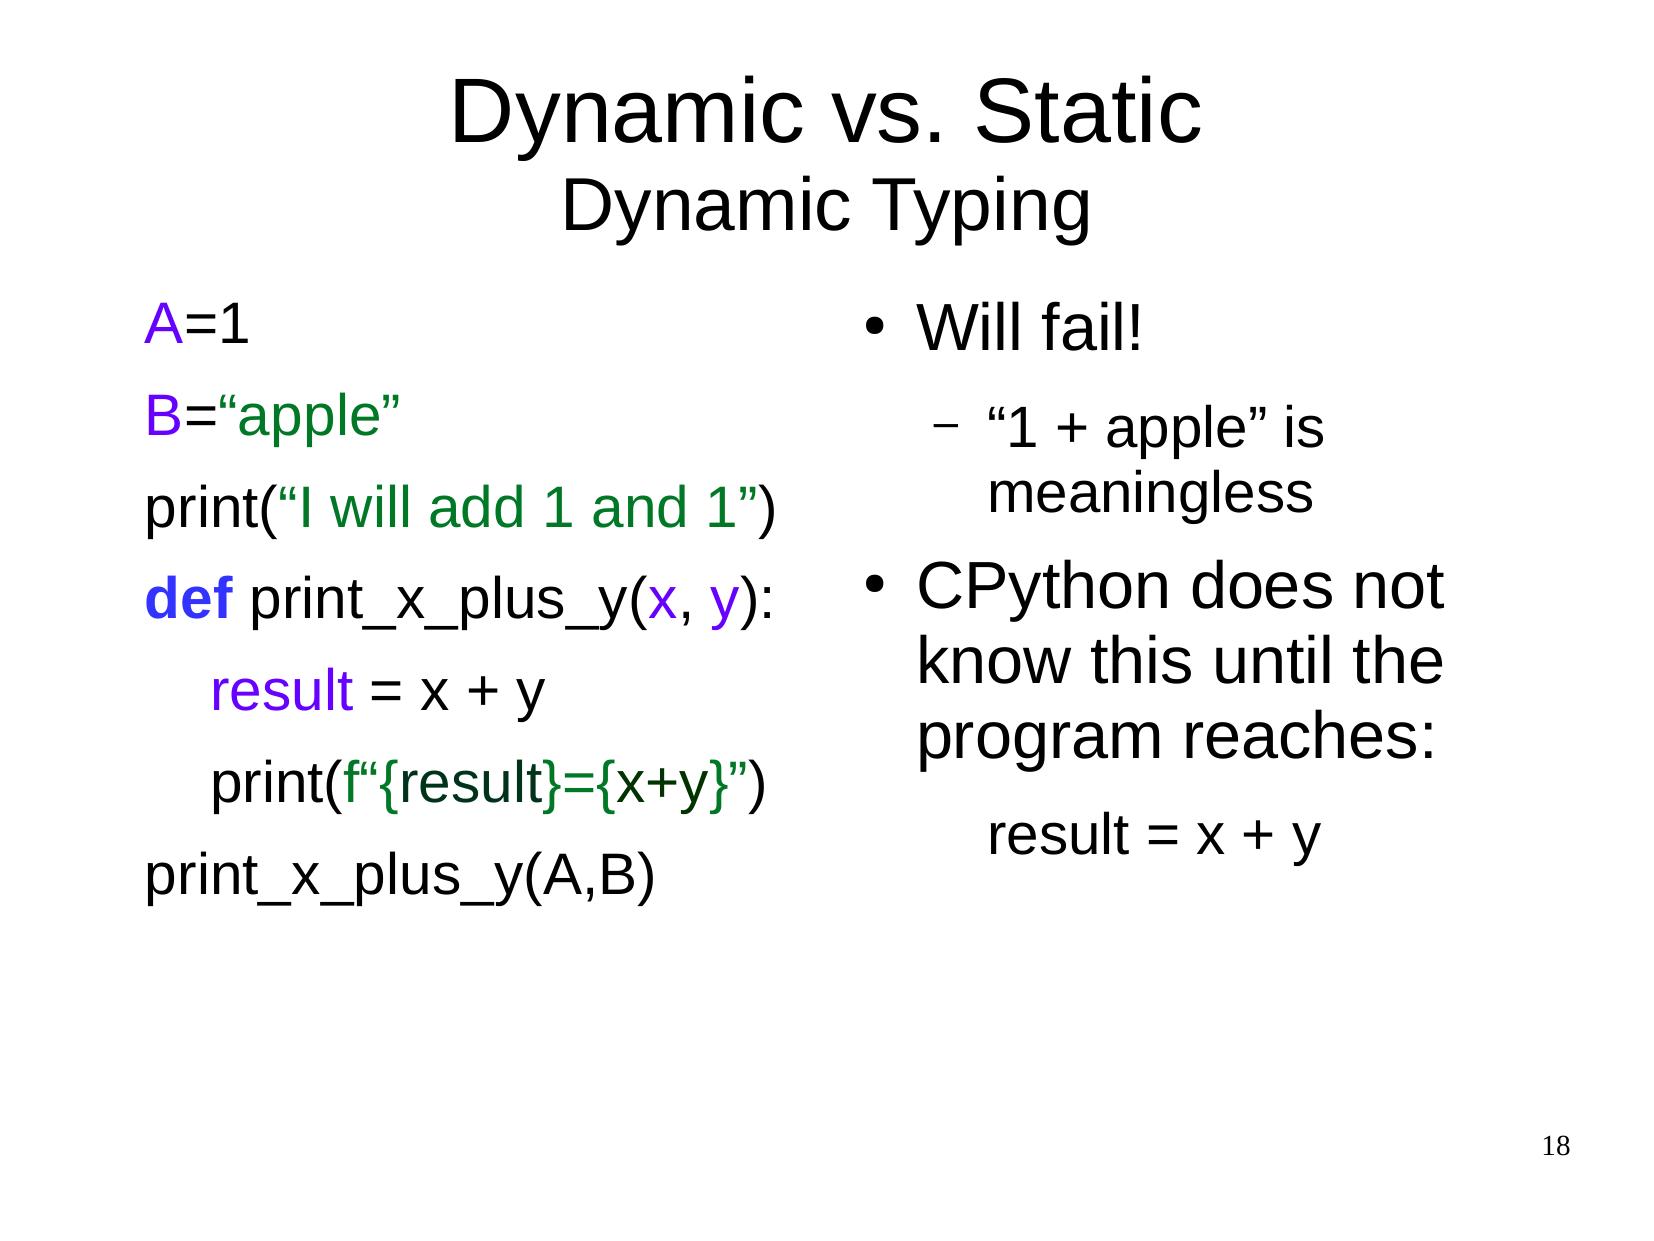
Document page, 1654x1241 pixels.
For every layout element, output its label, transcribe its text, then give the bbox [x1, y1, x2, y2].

title Dynamic vs. Static Dynamic Typing [82, 49, 1571, 257]
list A=1 B=“apple” print(“I will add 1 and 1”) def print_x_plus_y(x, y): result = x + y print(f“{result}={x+y}”) print_x_plus_y(A,B) [82, 290, 809, 1010]
list Will fail! “1 + apple” is meaningless CPython does not know this until the program reaches: result = x + y [845, 290, 1572, 1010]
